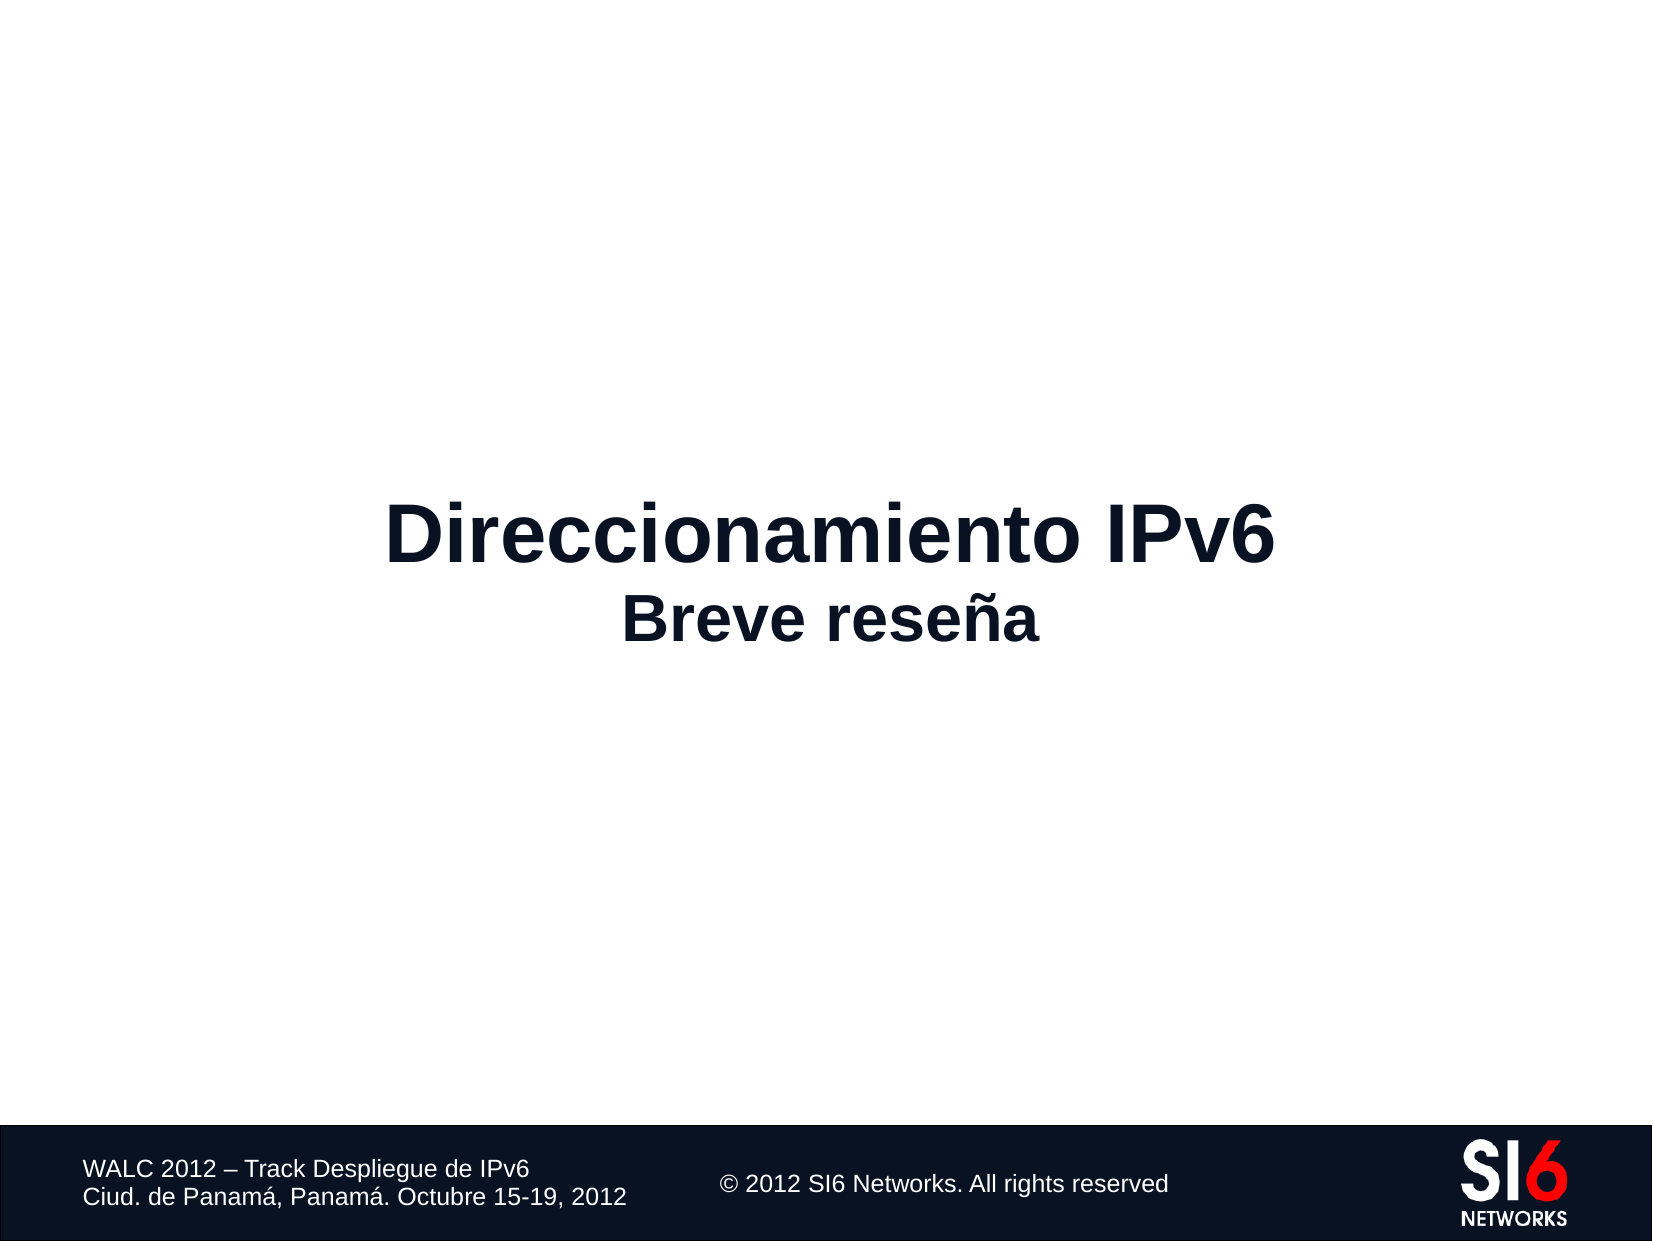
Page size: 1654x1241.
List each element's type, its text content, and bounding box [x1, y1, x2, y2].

title Direccionamiento IPv6 Breve reseña [86, 467, 1576, 676]
picture [1461, 1139, 1567, 1226]
